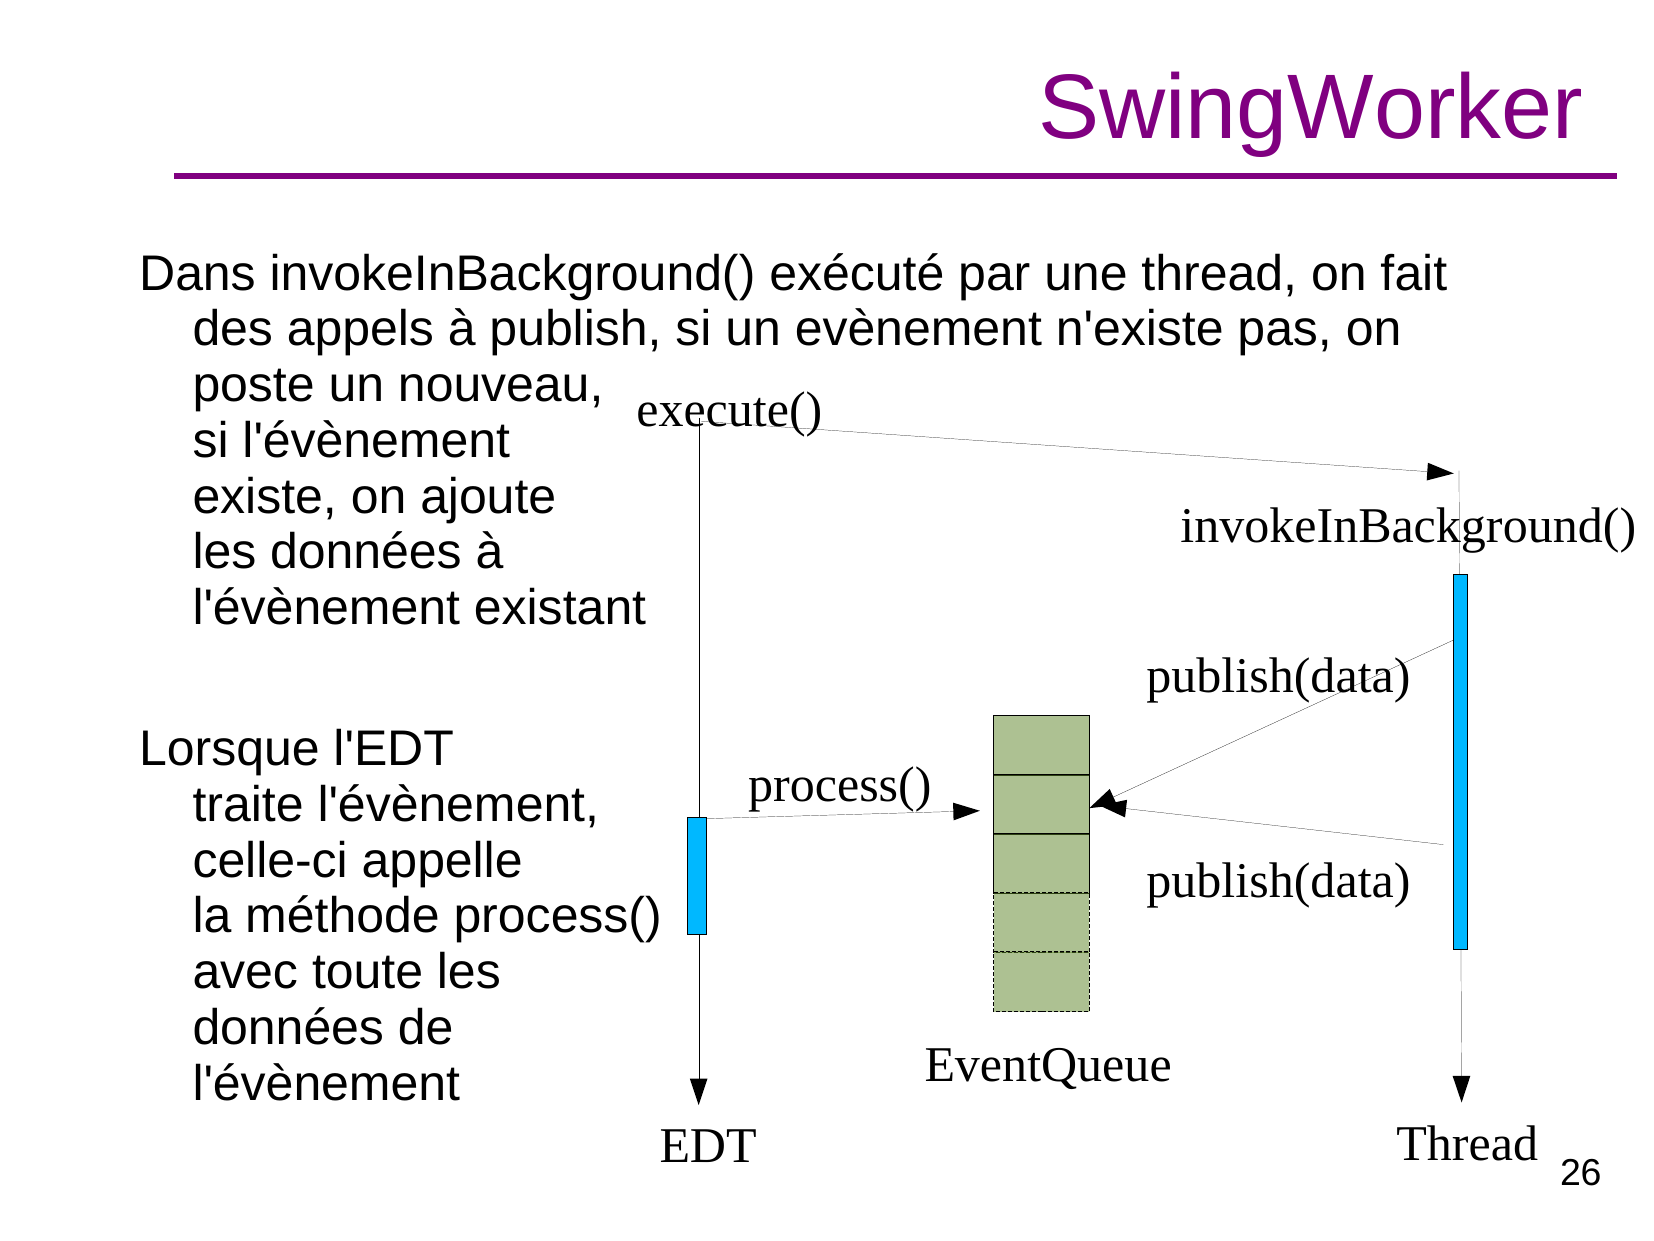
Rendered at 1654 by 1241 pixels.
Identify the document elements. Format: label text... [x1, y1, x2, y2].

text_box EventQueue [924, 1037, 1173, 1094]
text_box process() [748, 756, 933, 813]
text_box EDT [659, 1118, 757, 1175]
text_box invokeInBackground() [1180, 497, 1637, 555]
title SwingWorker [84, 55, 1584, 159]
text_box publish(data) [1146, 647, 1412, 704]
text_box execute() [636, 381, 823, 439]
text_box [1453, 574, 1468, 950]
text_box Thread [1396, 1115, 1539, 1172]
text_box [687, 817, 707, 935]
text_box [993, 715, 1090, 1012]
text_box publish(data) [1146, 853, 1412, 910]
list Dans invokeInBackground() exécuté par une thread, on fait des appels à publish, si un evènement n'existe pas, on poste un nouveau, si l'évènement existe, on ajoute les données à l'évènement existant Lorsque l'EDT traite l'évènement, celle-ci appelle la méthode process() avec toute les données de l'évènement [121, 244, 1534, 1111]
